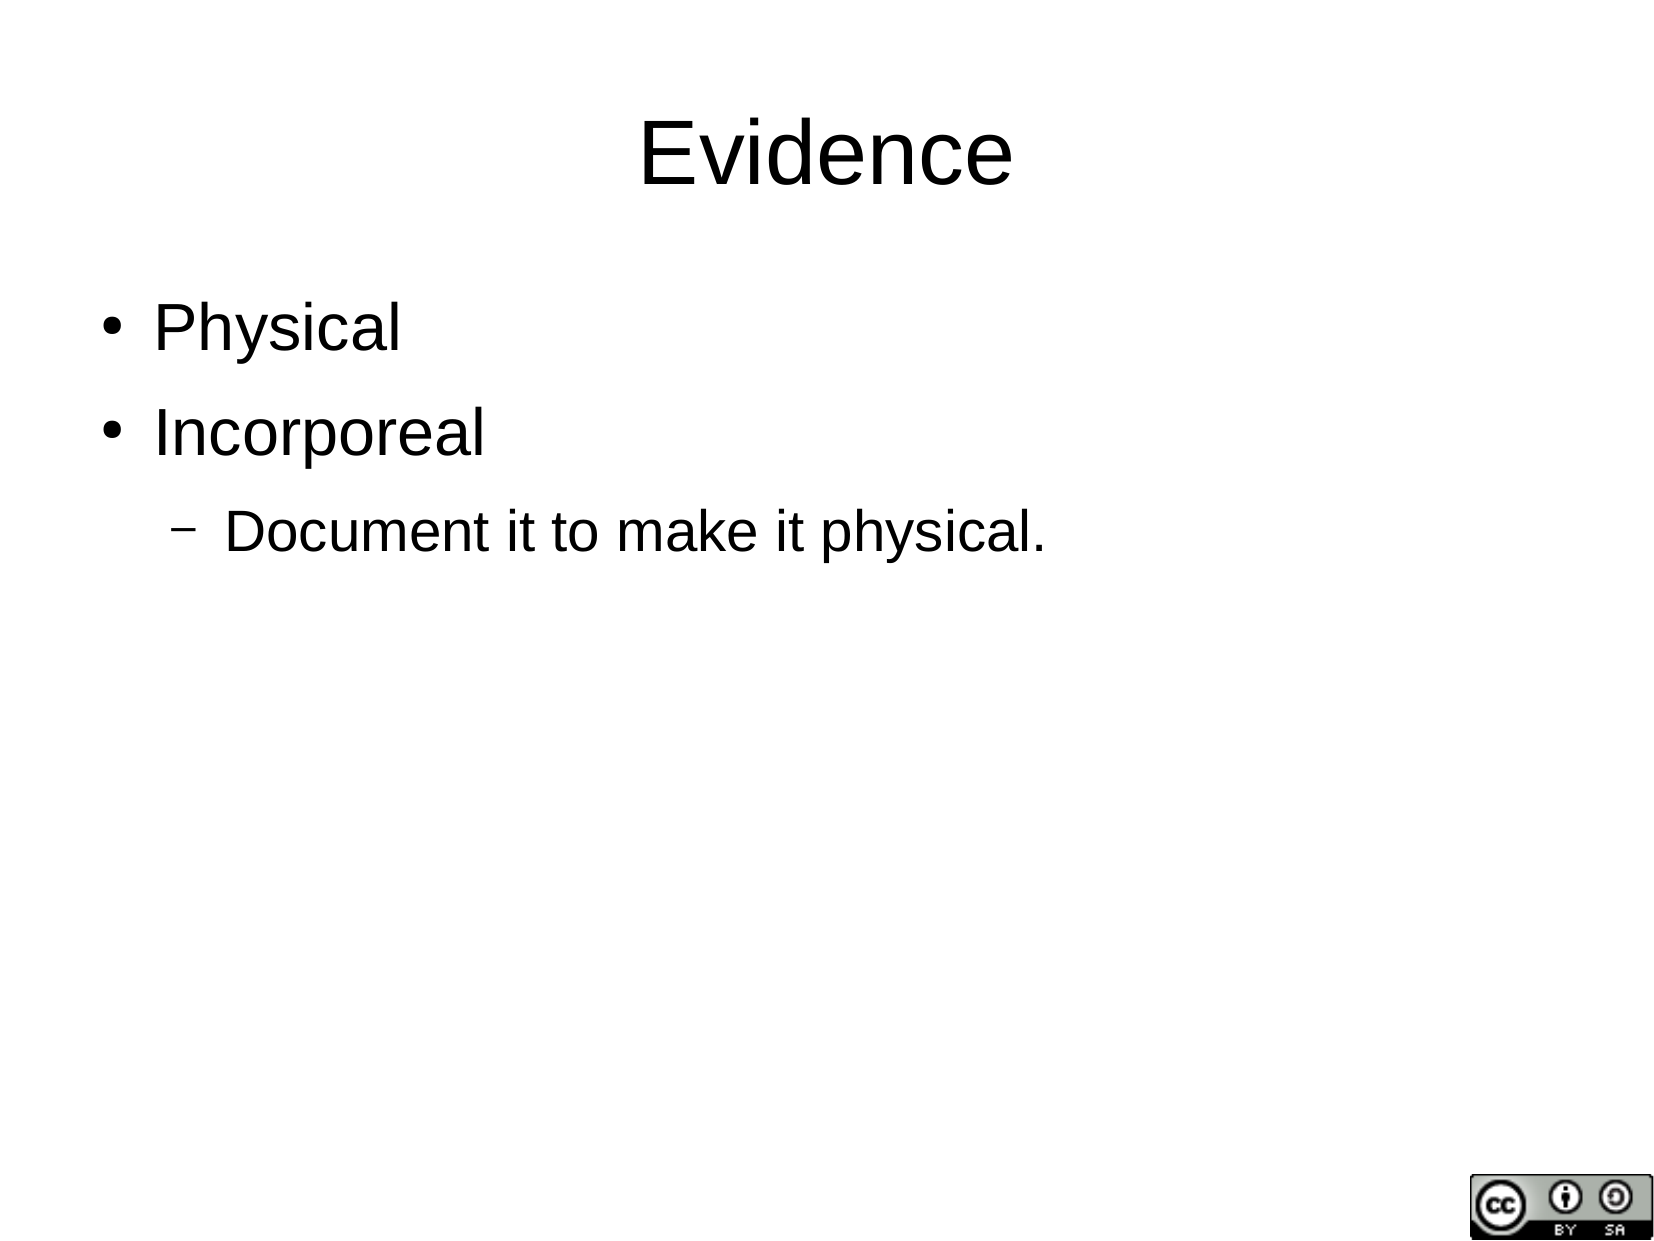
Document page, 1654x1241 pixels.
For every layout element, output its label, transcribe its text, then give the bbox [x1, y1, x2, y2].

list Physical Incorporeal Document it to make it physical. [82, 290, 1571, 1010]
picture [1470, 1174, 1654, 1240]
title Evidence [82, 49, 1571, 257]
